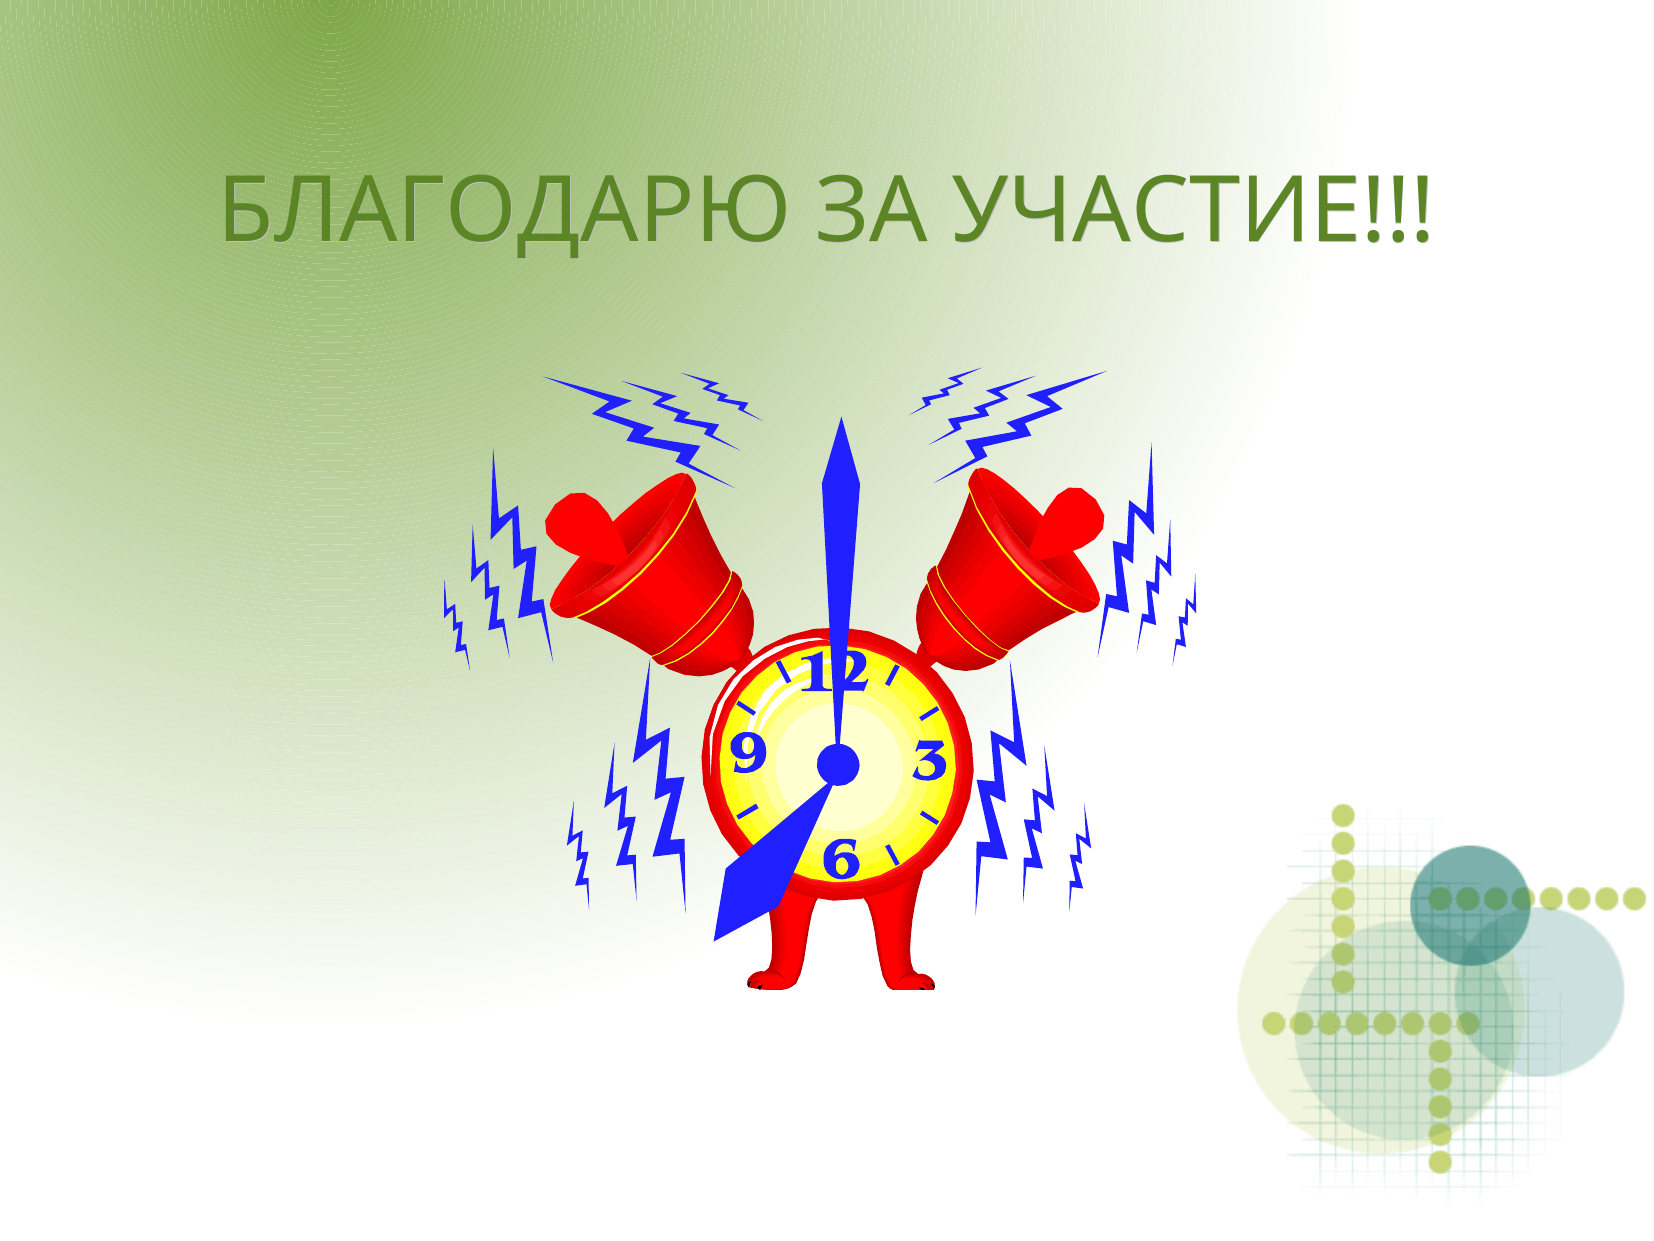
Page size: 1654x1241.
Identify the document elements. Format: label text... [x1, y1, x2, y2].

title БЛАГОДАРЮ ЗА УЧАСТИЕ!!! [121, 102, 1534, 311]
picture [1224, 792, 1654, 1211]
picture [444, 351, 1211, 990]
